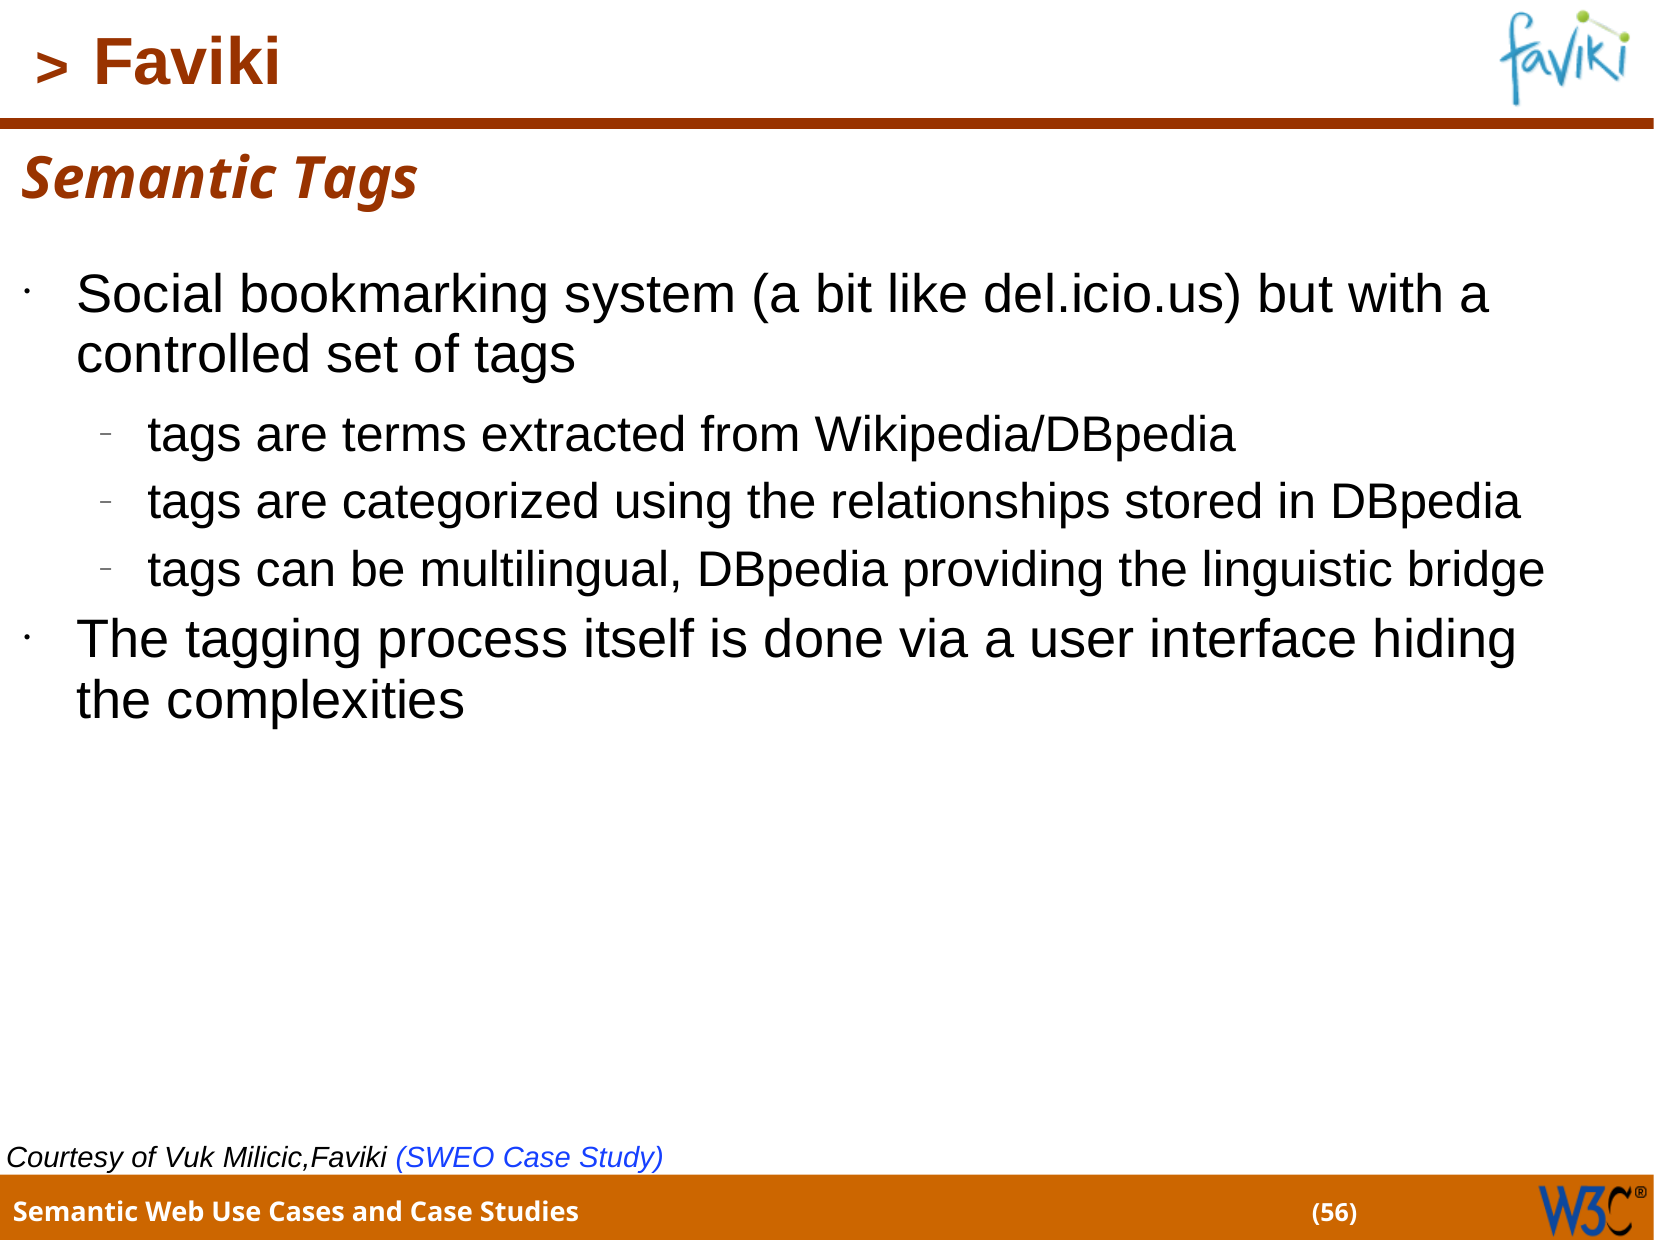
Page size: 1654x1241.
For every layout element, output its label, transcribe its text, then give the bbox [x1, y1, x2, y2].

picture [1495, 5, 1635, 113]
title Faviki [93, 0, 1339, 124]
text_box Semantic Tags [21, 137, 1563, 211]
list Social bookmarking system (a bit like del.icio.us) but with a controlled set of tags tags are terms extracted from Wikipedia/DBpedia tags are categorized using the relationships stored in DBpedia tags can be multilingual, DBpedia providing the linguistic bridge The tagging process itself is done via a user interface hiding the complexities [5, 259, 1601, 1039]
text_box Courtesy of Vuk Milicic,Faviki (SWEO Case Study) [5, 1139, 1121, 1173]
picture [1535, 1183, 1651, 1240]
